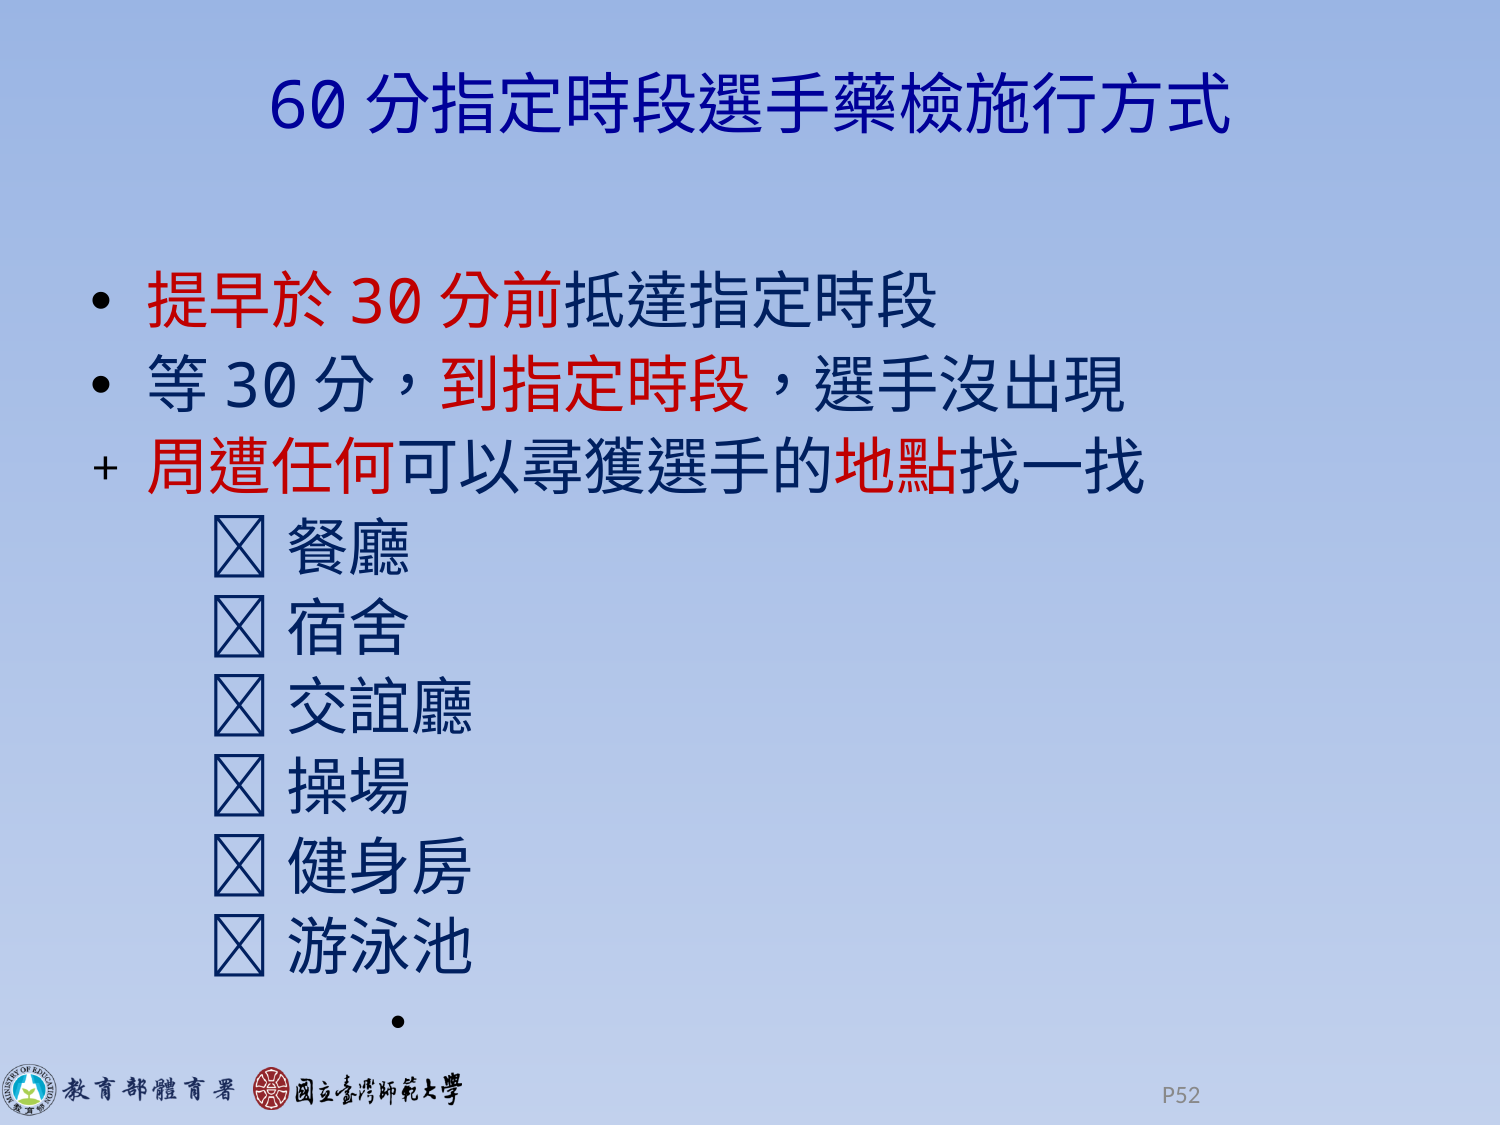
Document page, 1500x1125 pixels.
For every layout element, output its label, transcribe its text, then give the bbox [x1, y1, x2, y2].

title 60分指定時段選手藥檢施行方式 [0, 54, 1500, 149]
text_box P [1147, 1063, 1498, 1124]
list 提早於30分前抵達指定時段 等30分，到指定時段，選手沒出現 周遭任何可以尋獲選手的地點找一找 餐廳 宿舍 交誼廳 操場 健身房 游泳池 [75, 262, 1426, 1005]
